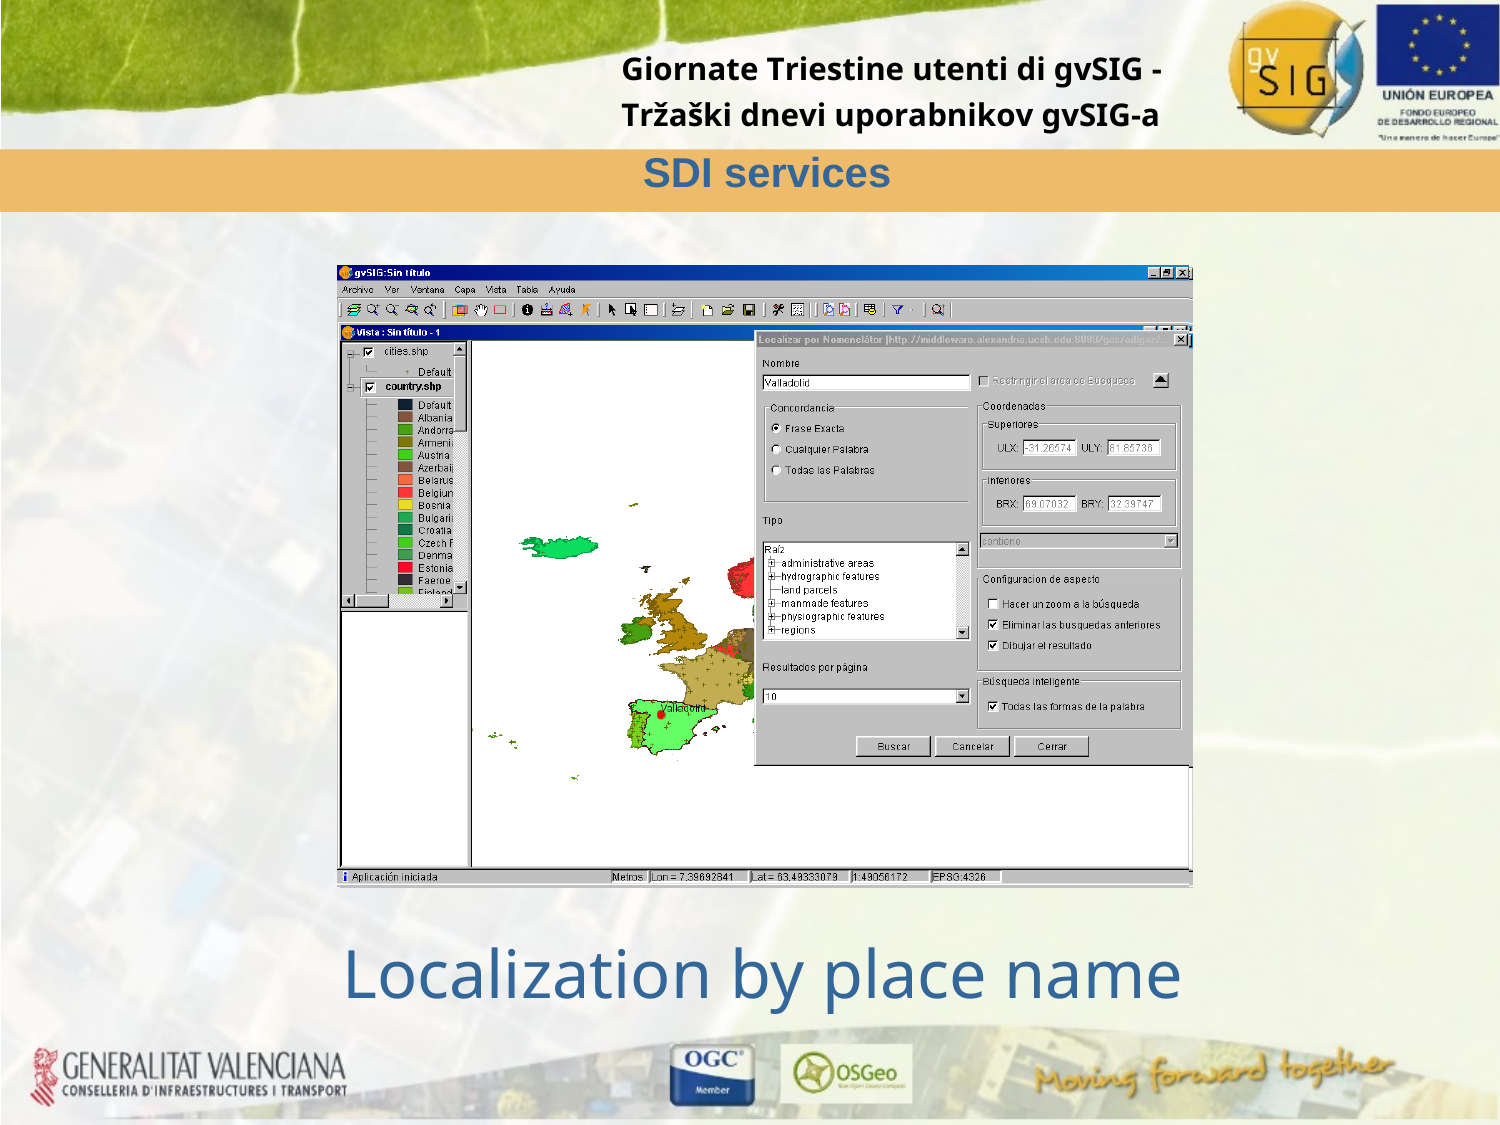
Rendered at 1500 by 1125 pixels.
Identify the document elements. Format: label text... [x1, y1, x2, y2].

list Localization by place name [187, 928, 1340, 1014]
text_box SDI services [145, 152, 1389, 208]
picture [1, 0, 1500, 149]
picture [1, 212, 1500, 1125]
